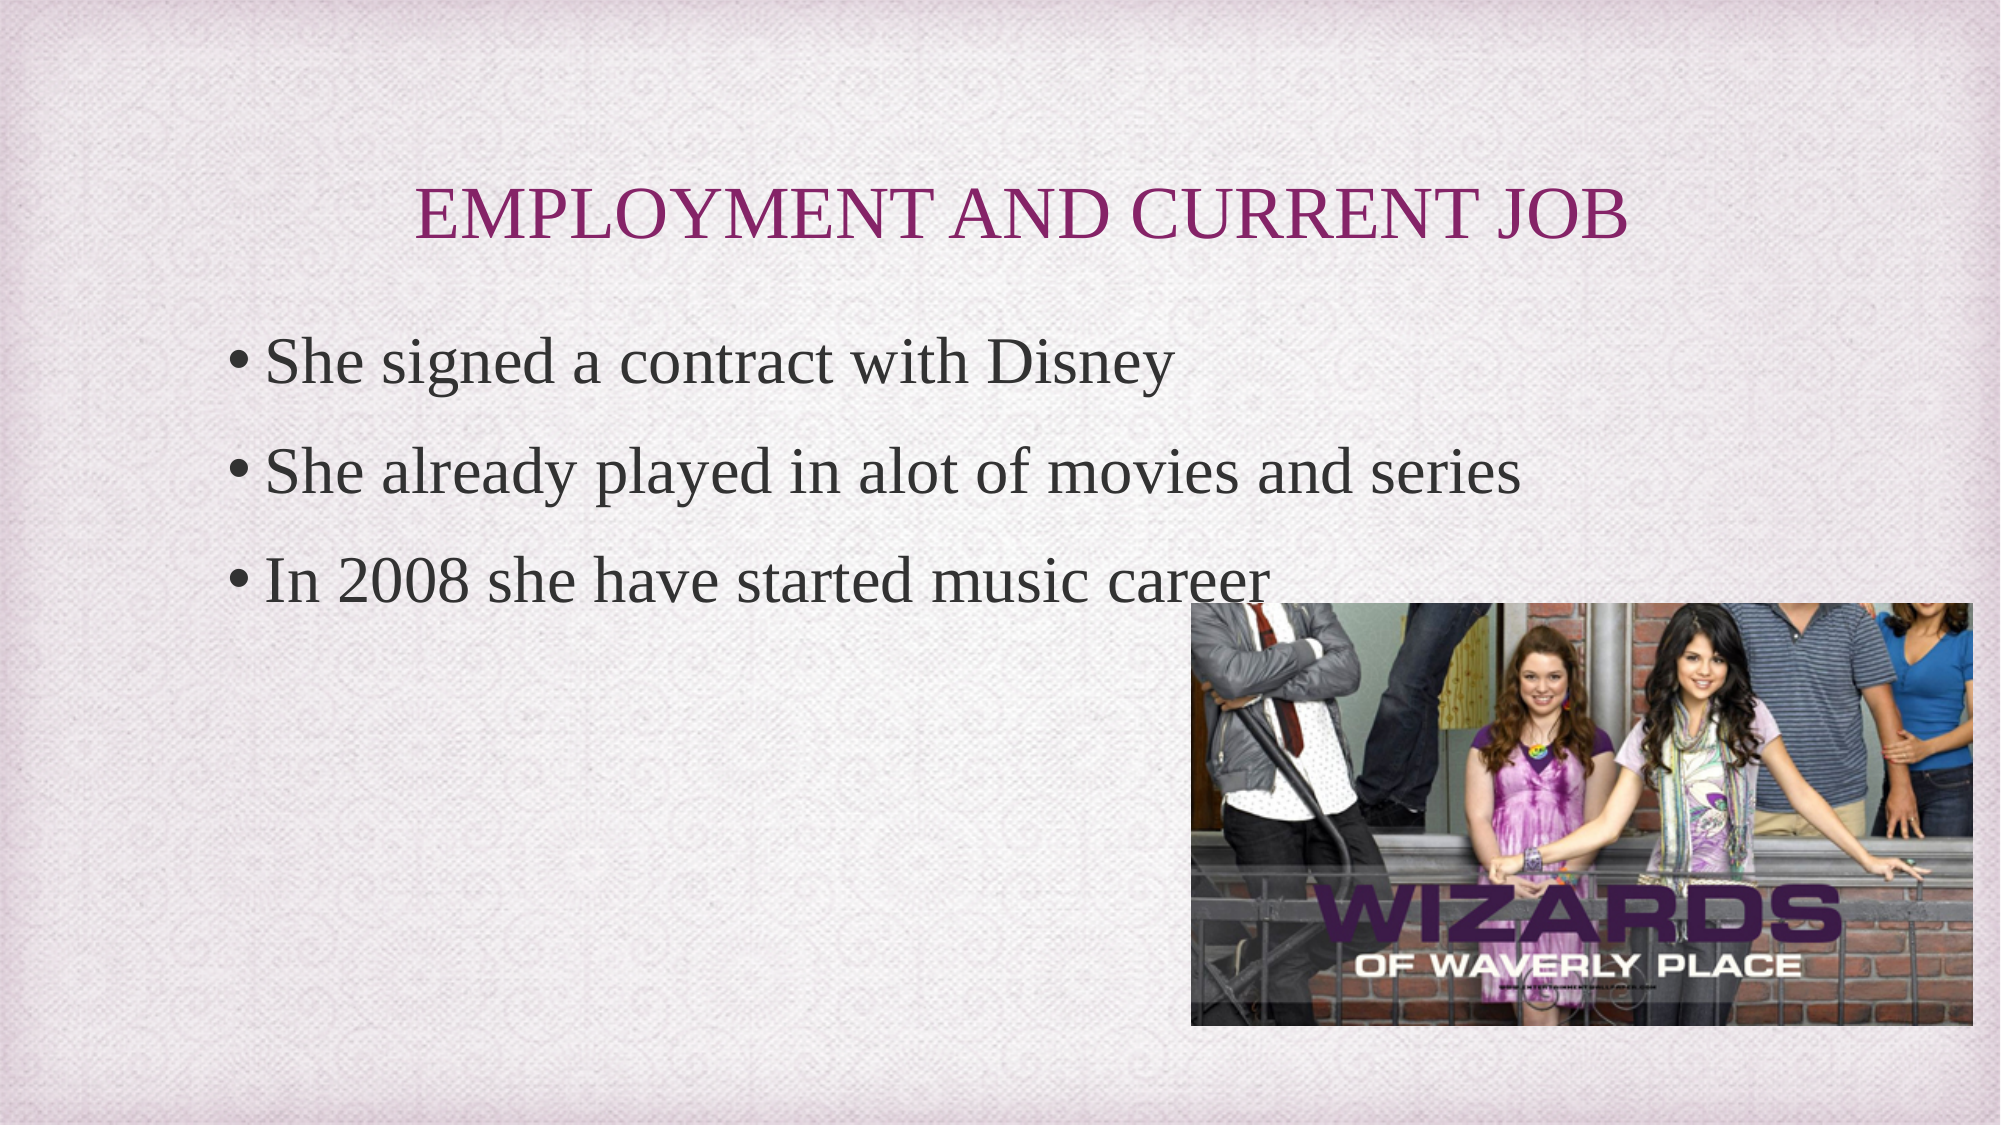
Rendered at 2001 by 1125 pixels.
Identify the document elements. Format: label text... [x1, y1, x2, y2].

list She signed a contract with Disney She already played in alot of movies and series In 2008 she have started music career [212, 318, 2000, 1013]
title EMPLOYMENT AND CURRENT JOB [212, 59, 1788, 263]
picture [0, 0, 2001, 1125]
